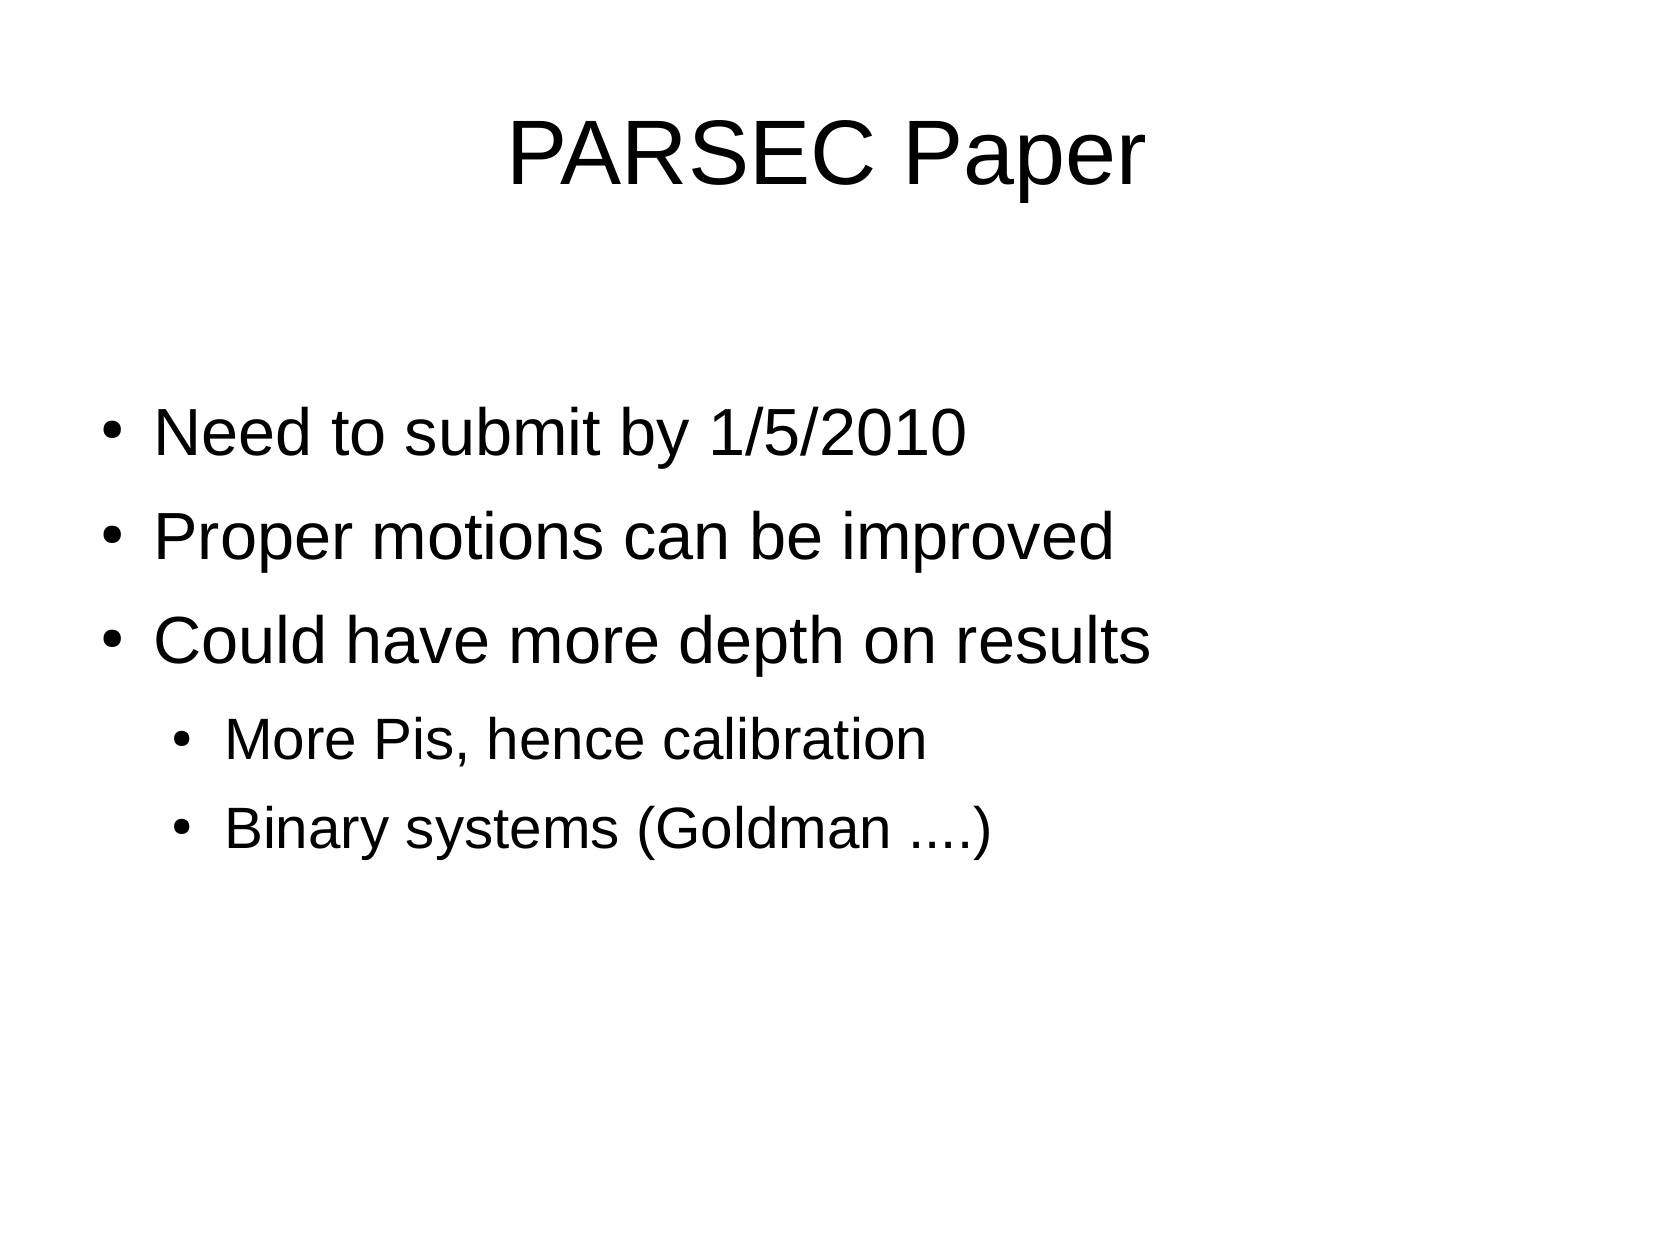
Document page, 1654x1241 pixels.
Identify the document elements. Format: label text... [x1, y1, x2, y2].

list Need to submit by 1/5/2010 Proper motions can be improved Could have more depth on results More Pis, hence calibration Binary systems (Goldman ....) [82, 290, 1571, 1094]
title PARSEC Paper [82, 56, 1571, 250]
